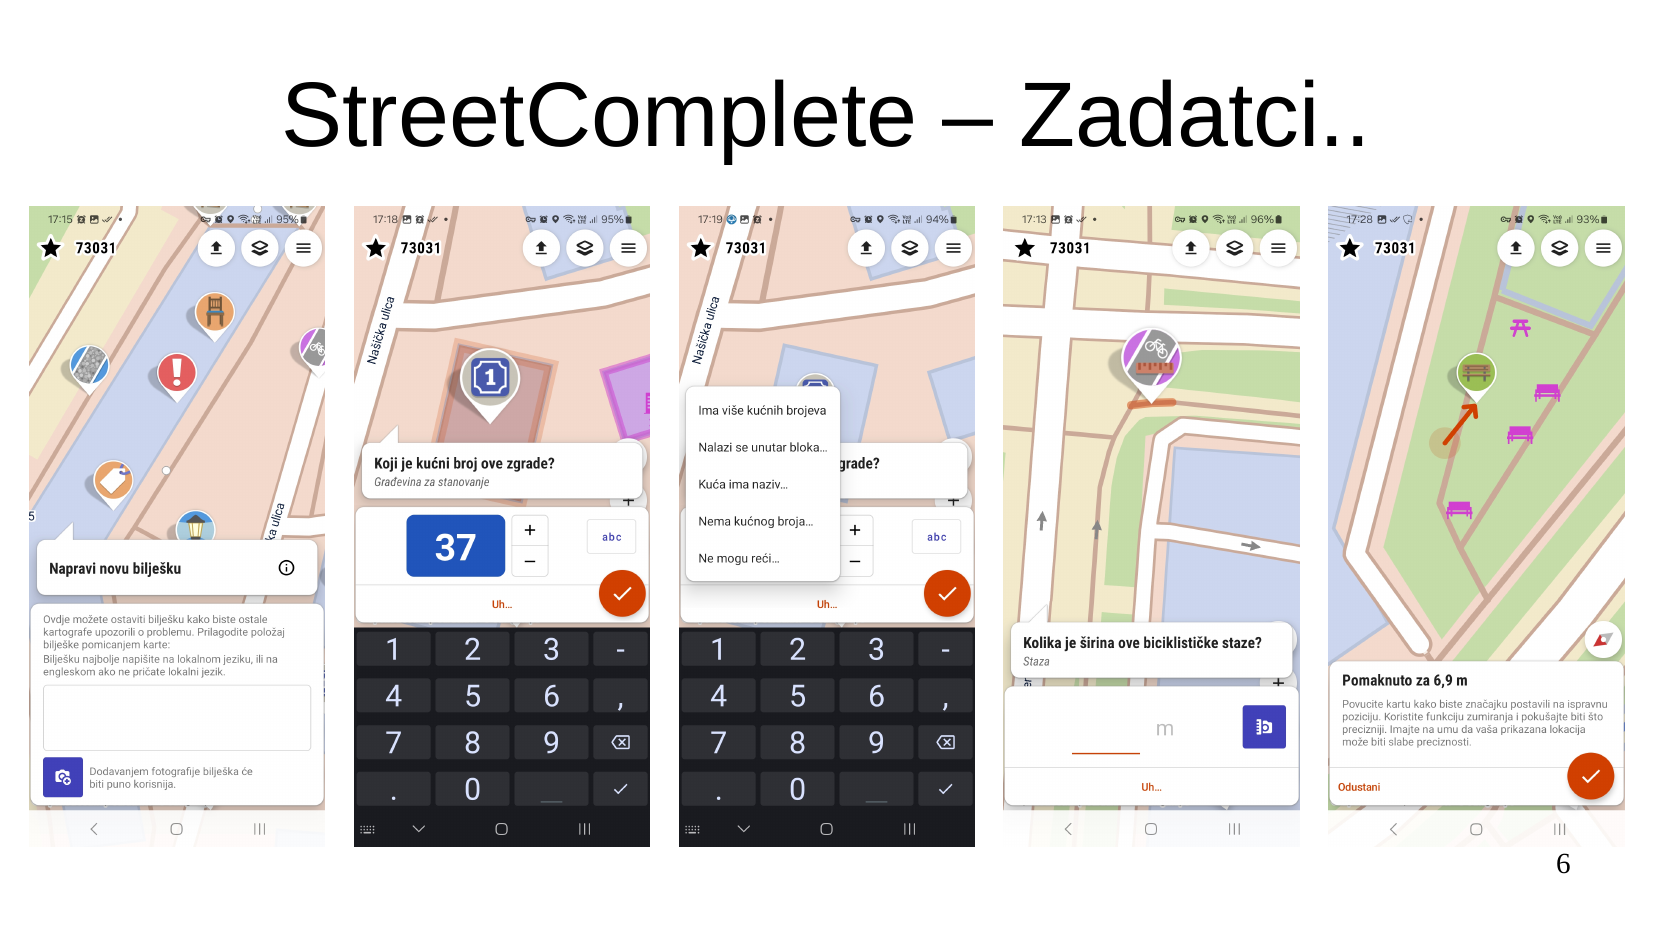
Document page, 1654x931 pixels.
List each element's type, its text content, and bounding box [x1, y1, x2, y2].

title StreetComplete – Zadatci.. [82, 37, 1571, 193]
picture [1328, 206, 1625, 847]
picture [29, 206, 325, 847]
picture [679, 206, 975, 847]
picture [354, 206, 650, 847]
picture [1003, 206, 1300, 847]
